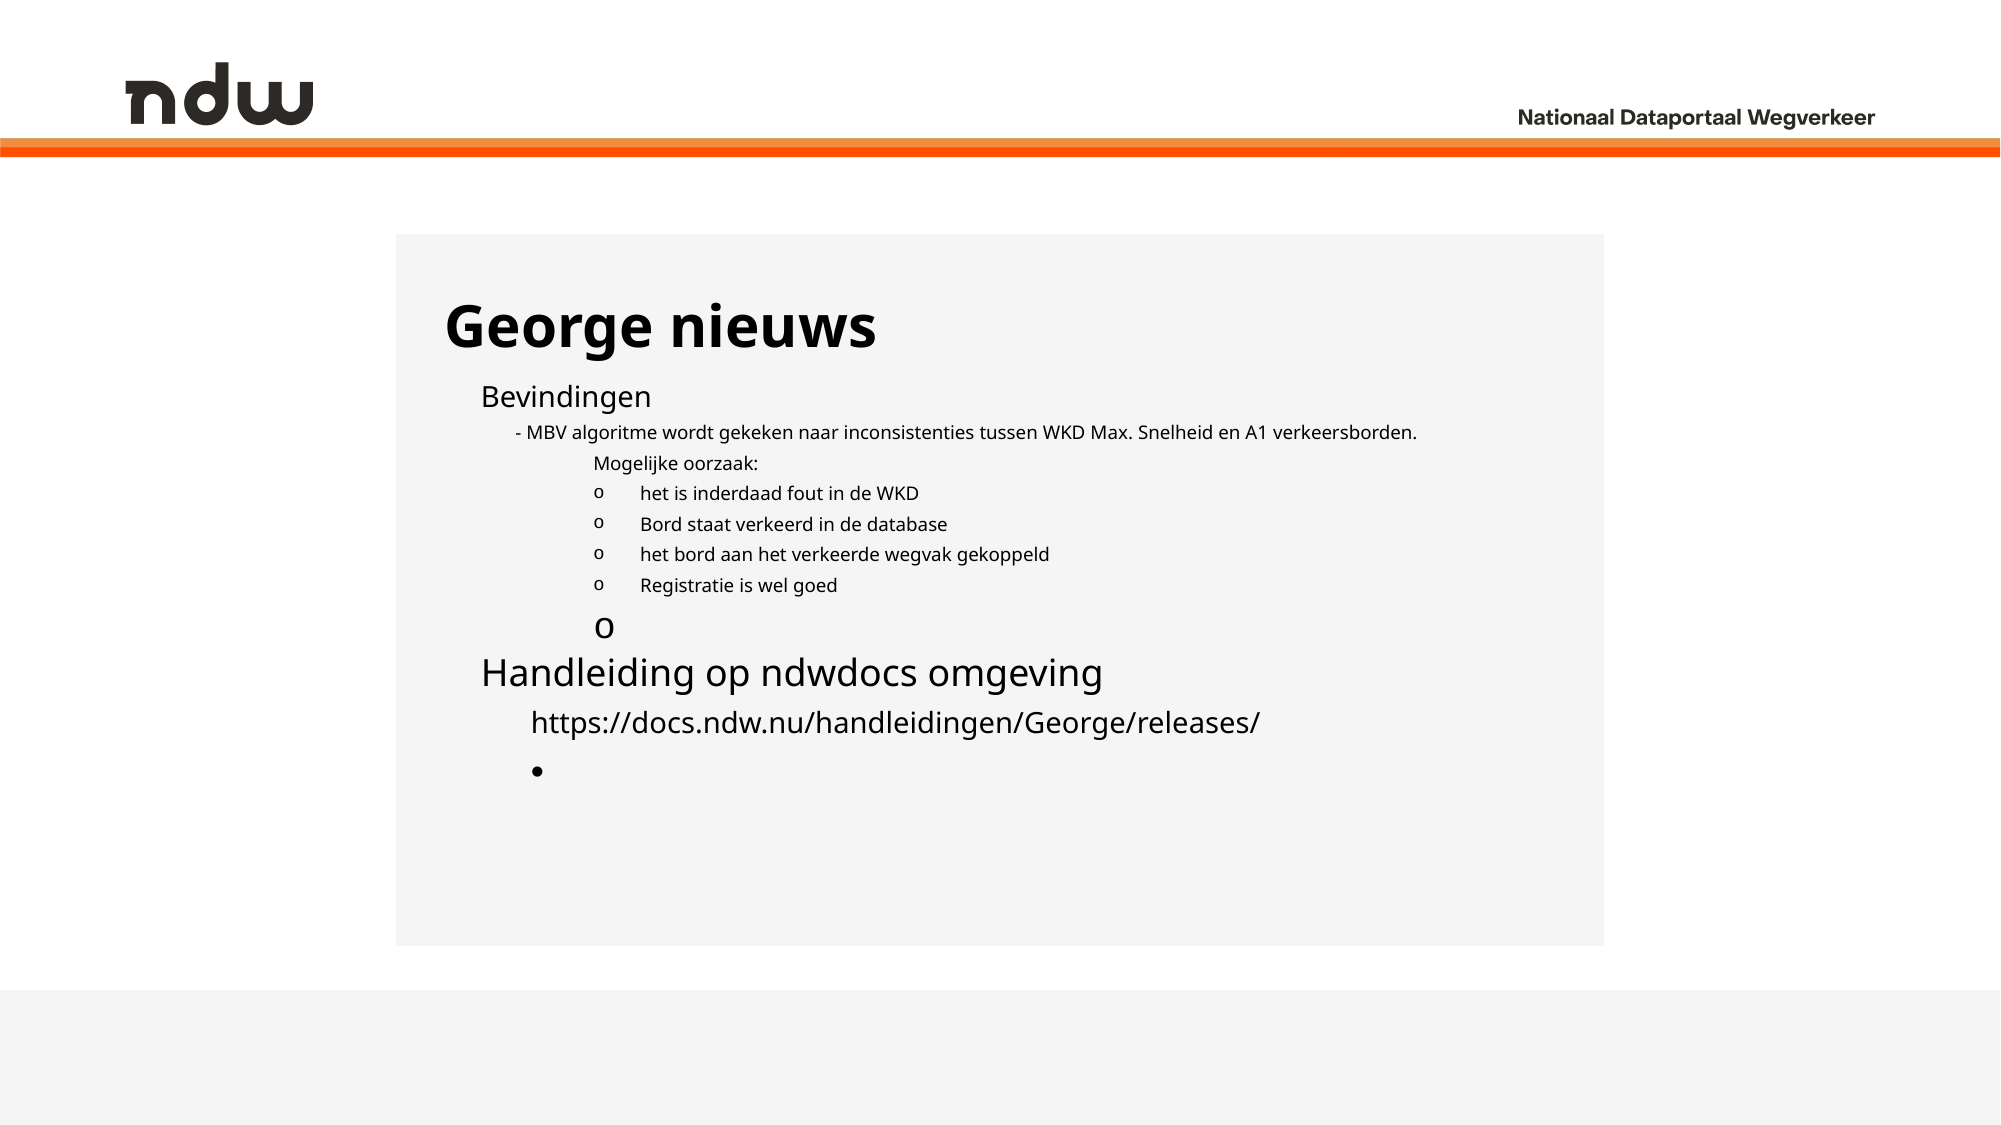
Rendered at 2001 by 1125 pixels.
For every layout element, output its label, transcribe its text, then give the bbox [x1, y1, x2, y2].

title George nieuws [429, 289, 1598, 383]
list Bevindingen - MBV algoritme wordt gekeken naar inconsistenties tussen WKD Max. Snelheid en A1 verkeersborden. Mogelijke oorzaak: het is inderdaad fout in de WKD Bord staat verkeerd in de database het bord aan het verkeerde wegvak gekoppeld Registratie is wel goed Handleiding op ndwdocs omgeving https://docs.ndw.nu/handleidingen/George/releases/ [428, 370, 1597, 928]
